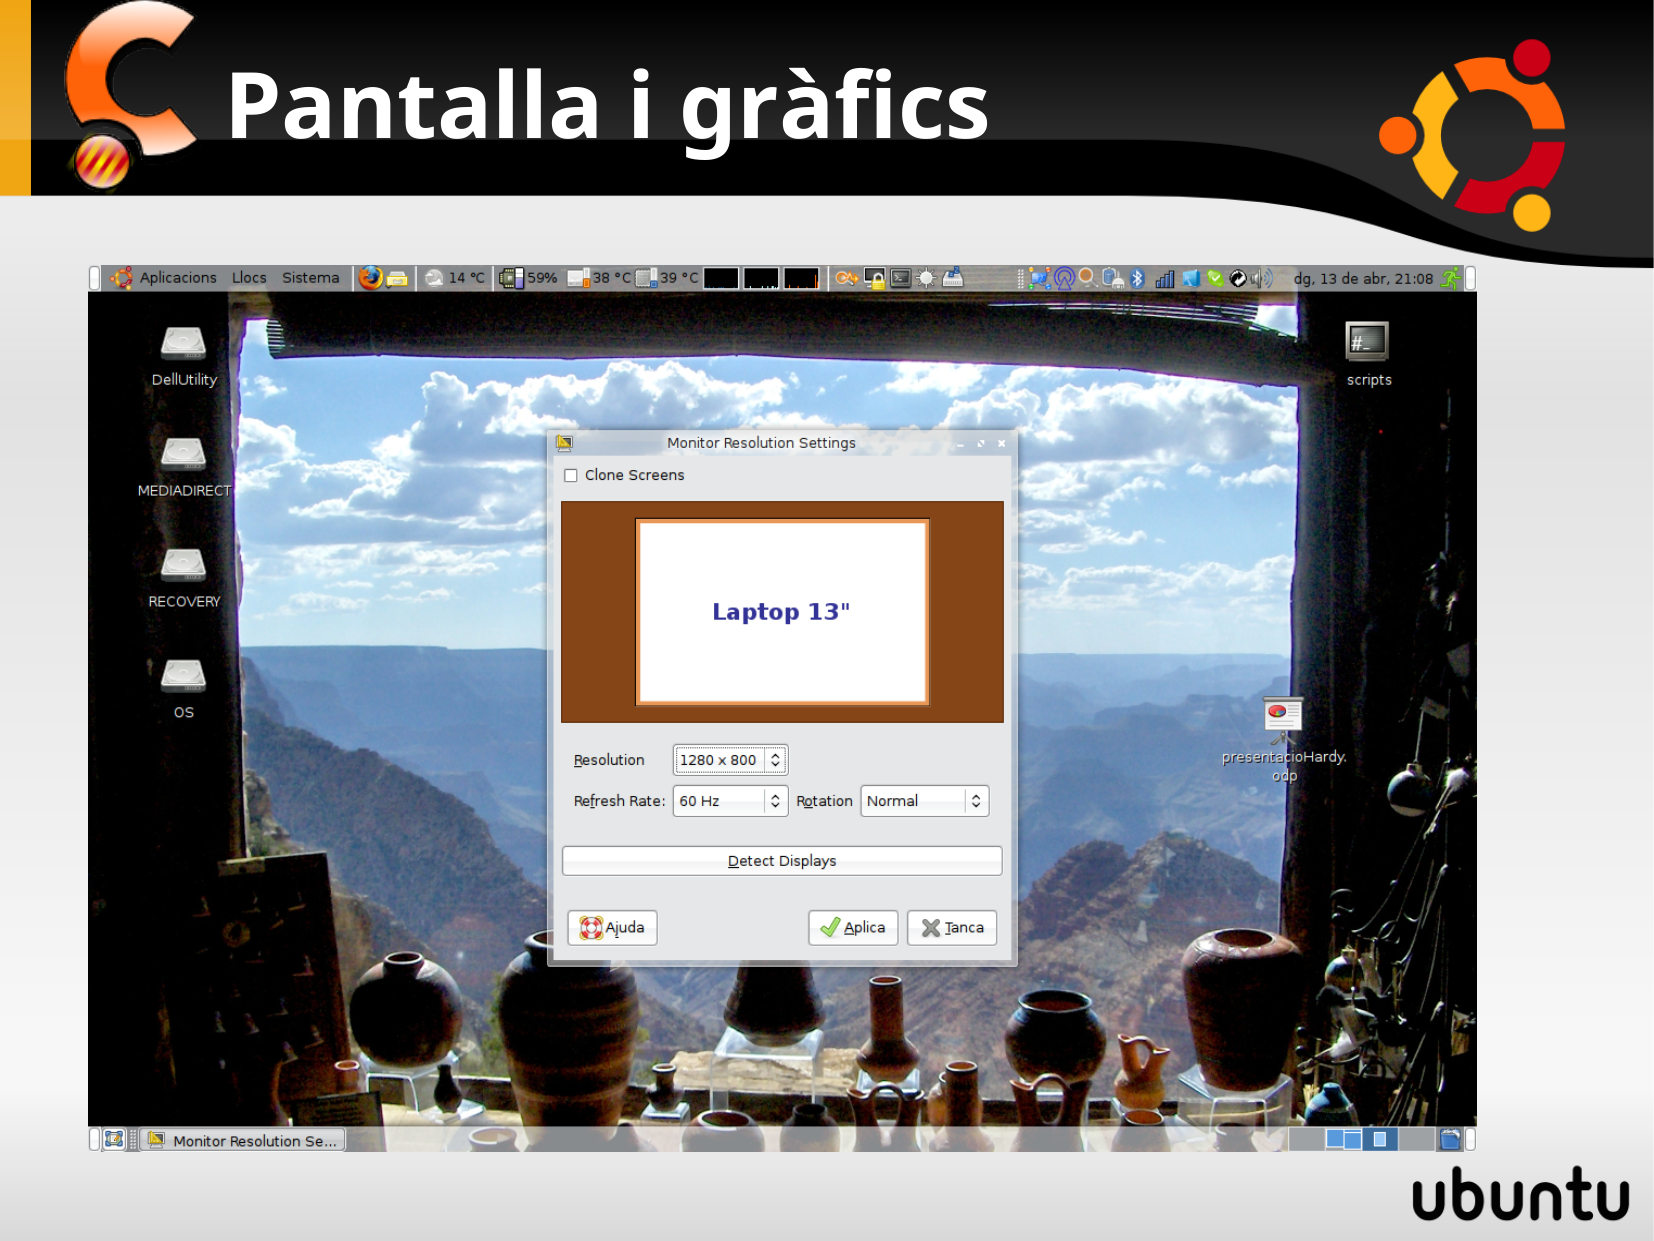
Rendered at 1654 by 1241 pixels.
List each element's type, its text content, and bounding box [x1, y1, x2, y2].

title Pantalla i gràfics [76, 0, 1565, 208]
picture [0, 0, 1654, 1241]
